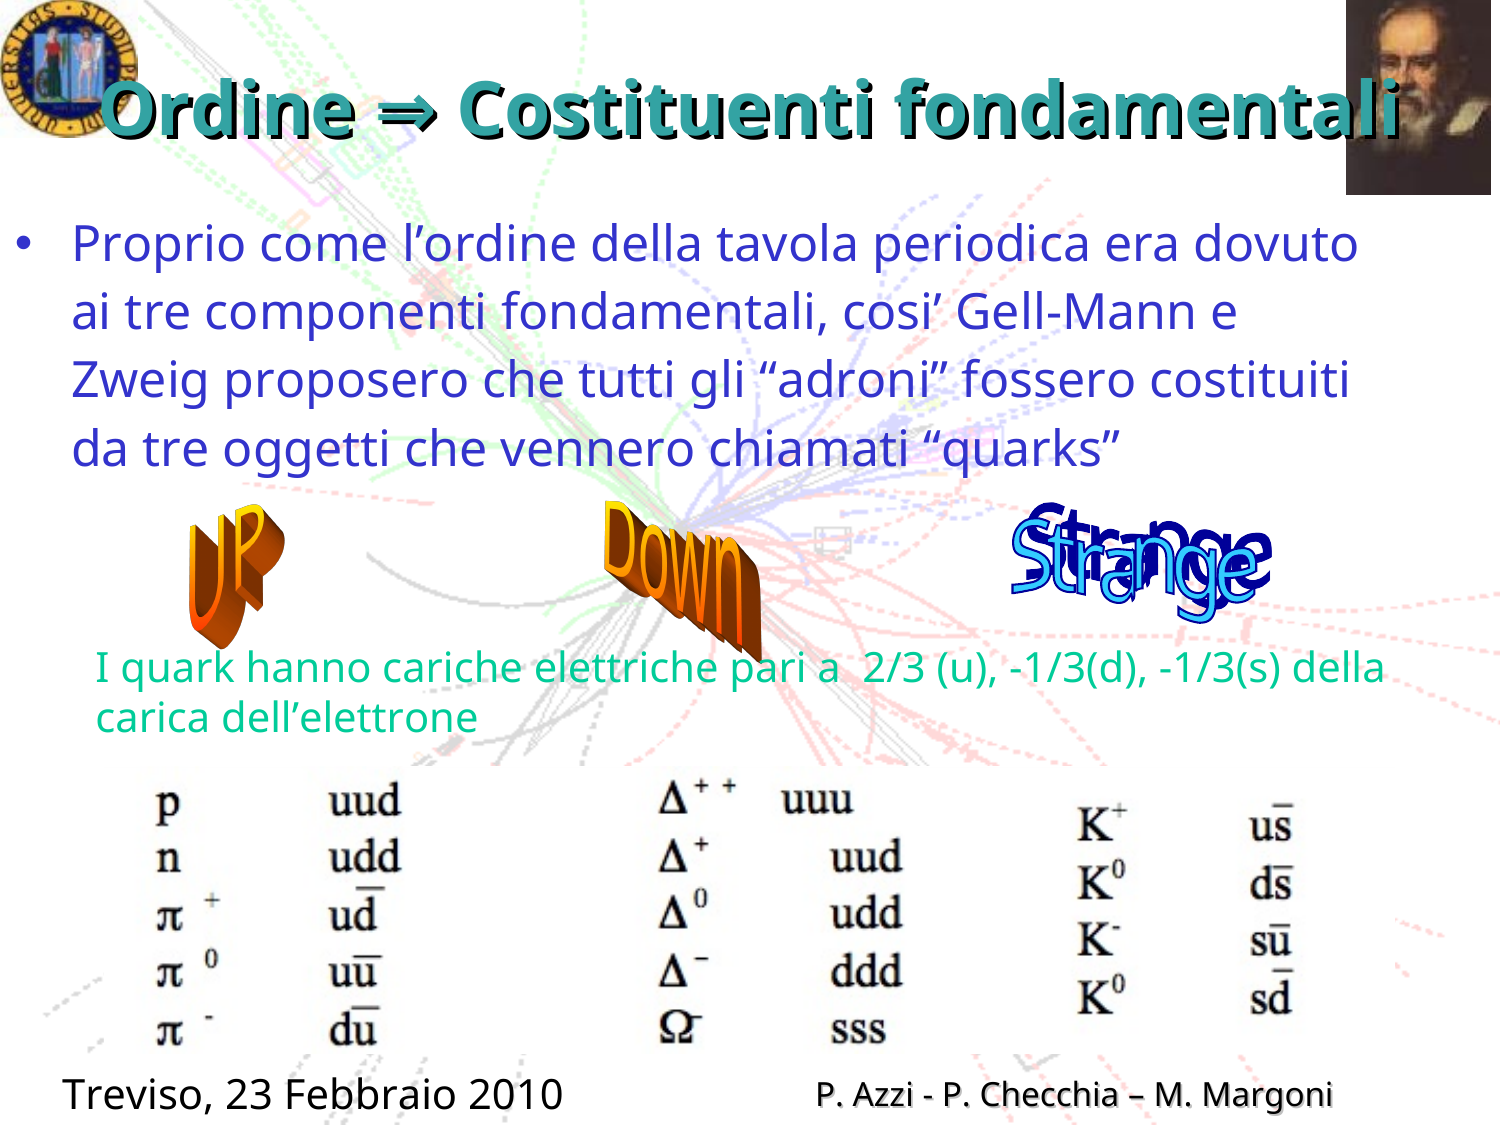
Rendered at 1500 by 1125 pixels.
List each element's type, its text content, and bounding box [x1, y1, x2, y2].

text_box Strange [1012, 518, 1051, 594]
text_box Strange [1217, 548, 1257, 603]
title Ordine ⇒ Costituenti fondamentali [0, 0, 1500, 213]
text_box Strange [1101, 536, 1216, 623]
picture [0, 213, 1500, 1125]
list Proprio come l’ordine della tavola periodica era dovuto ai tre componenti fondamentali, cosi’ Gell-Mann e Zweig proposero che tutti gli “adroni” fossero costituiti da tre oggetti che vennero chiamati “quarks” [0, 200, 1401, 1013]
text_box Strange [1046, 525, 1075, 593]
text_box Strange [1077, 540, 1104, 595]
text_box I quark hanno cariche elettriche pari a 2/3 (u), -1/3(d), -1/3(s) della carica dell’elettrone [80, 632, 1413, 749]
